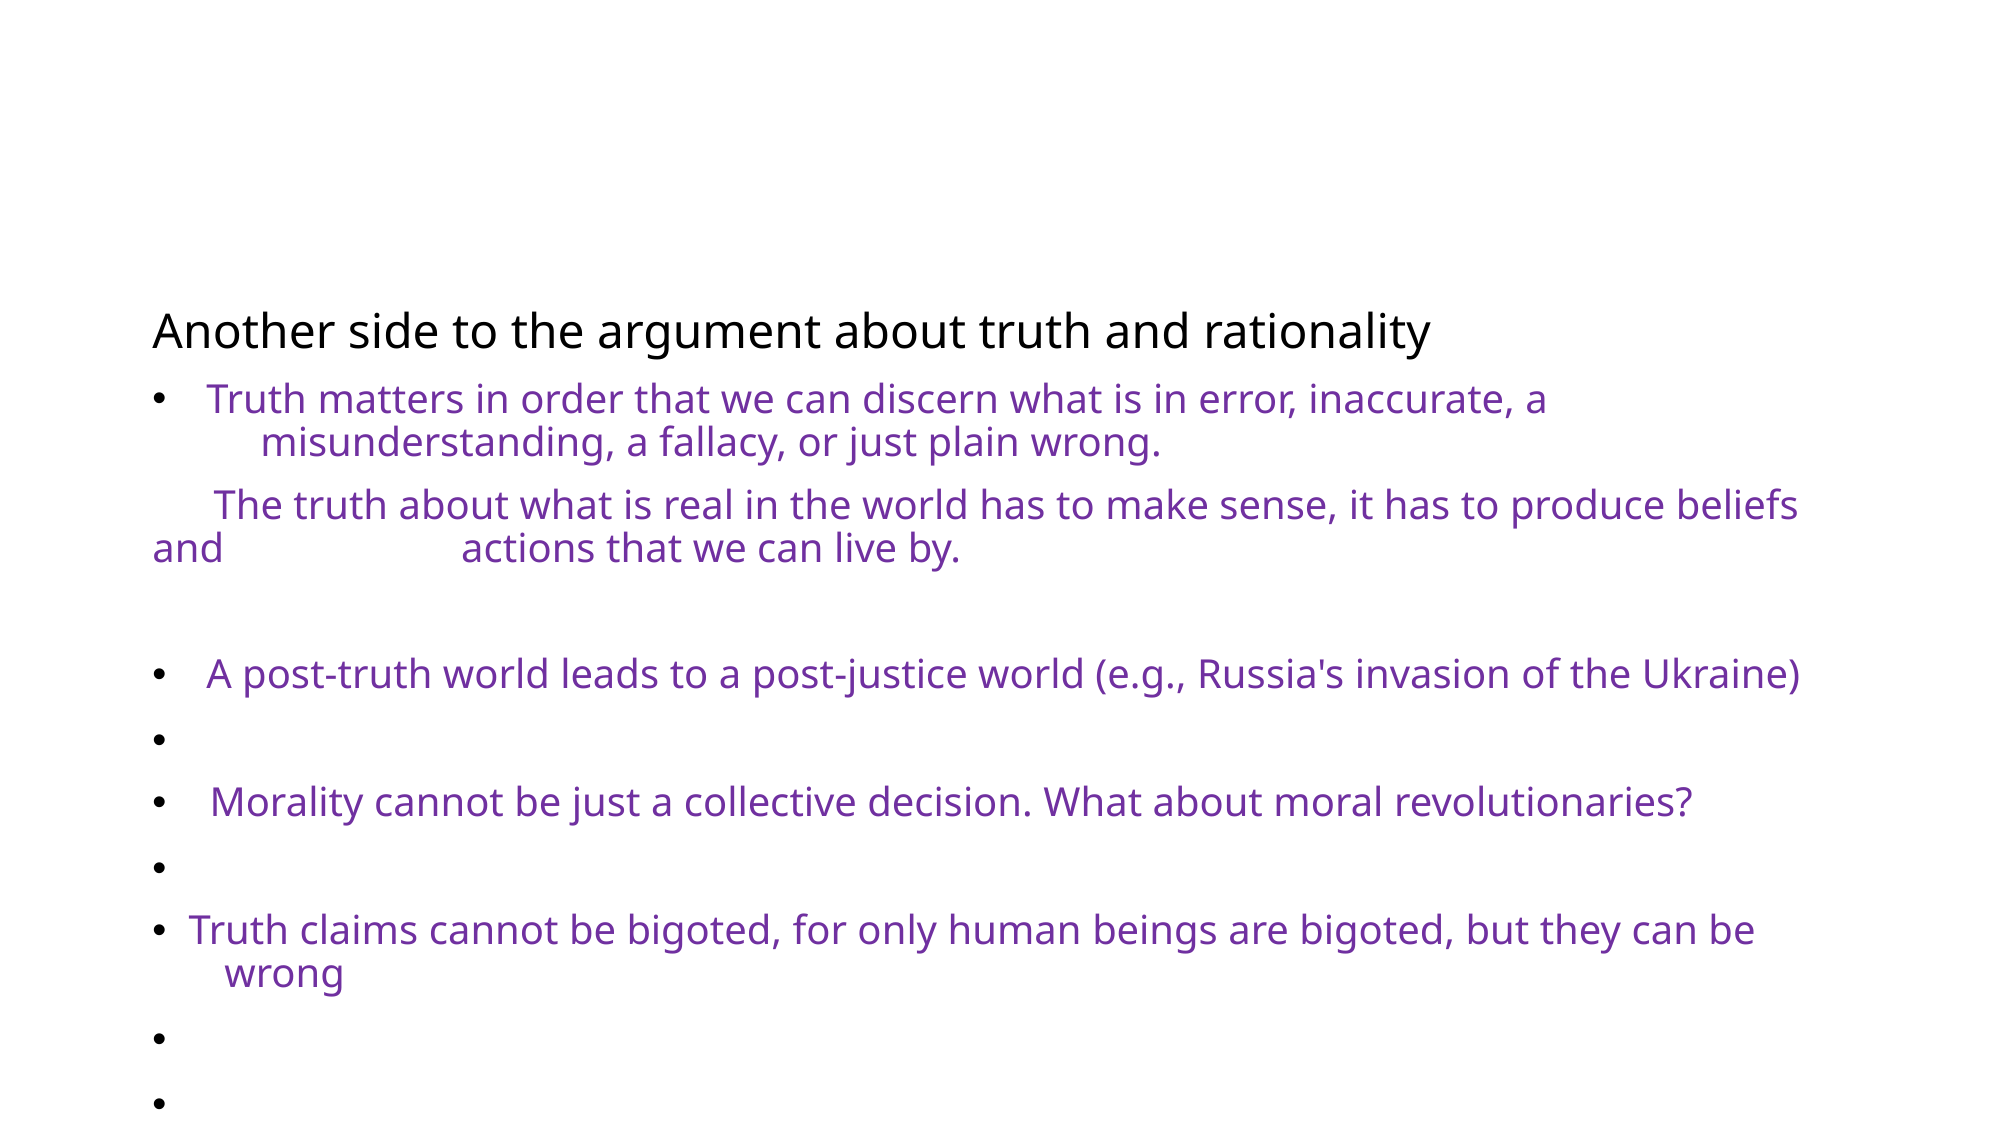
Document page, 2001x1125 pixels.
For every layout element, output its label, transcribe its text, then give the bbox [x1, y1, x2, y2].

list Another side to the argument about truth and rationality Truth matters in order that we can discern what is in error, inaccurate, a misunderstanding, a fallacy, or just plain wrong. The truth about what is real in the world has to make sense, it has to produce beliefs and actions that we can live by. A post-truth world leads to a post-justice world (e.g., Russia's invasion of the Ukraine) Morality cannot be just a collective decision. What about moral revolutionaries? Truth claims cannot be bigoted, for only human beings are bigoted, but they can be wrong [137, 299, 1863, 1014]
